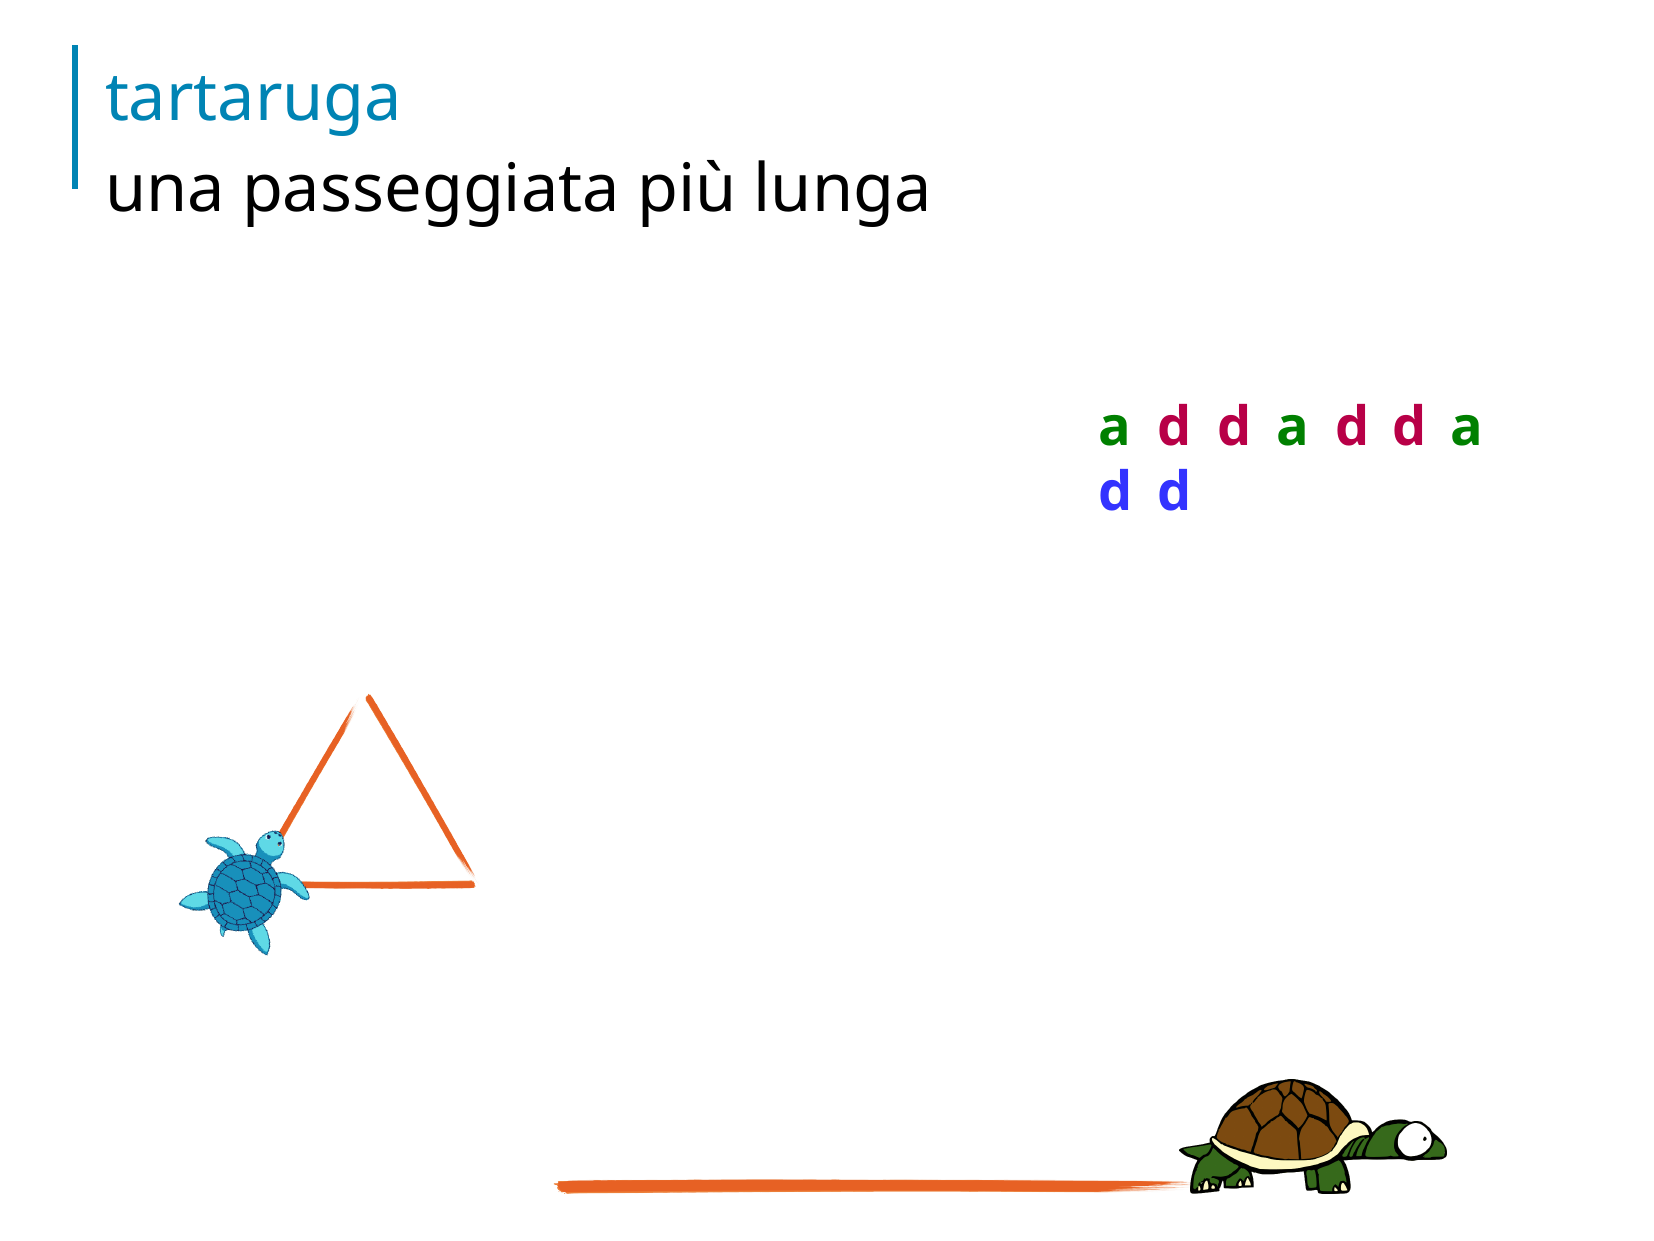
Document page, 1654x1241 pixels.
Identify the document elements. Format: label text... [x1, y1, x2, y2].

text_box d [1142, 472, 1219, 537]
text_box d [1377, 384, 1454, 473]
title tartaruga una passeggiata più lunga [105, 49, 1571, 200]
picture [553, 1079, 1447, 1194]
text_box a [1083, 383, 1142, 472]
text_box a [1454, 384, 1512, 473]
text_box d [1084, 472, 1142, 537]
text_box d [1202, 383, 1261, 472]
text_box d [1320, 383, 1397, 472]
text_box a [1261, 383, 1320, 472]
picture [168, 692, 481, 965]
text_box d [1142, 383, 1202, 472]
